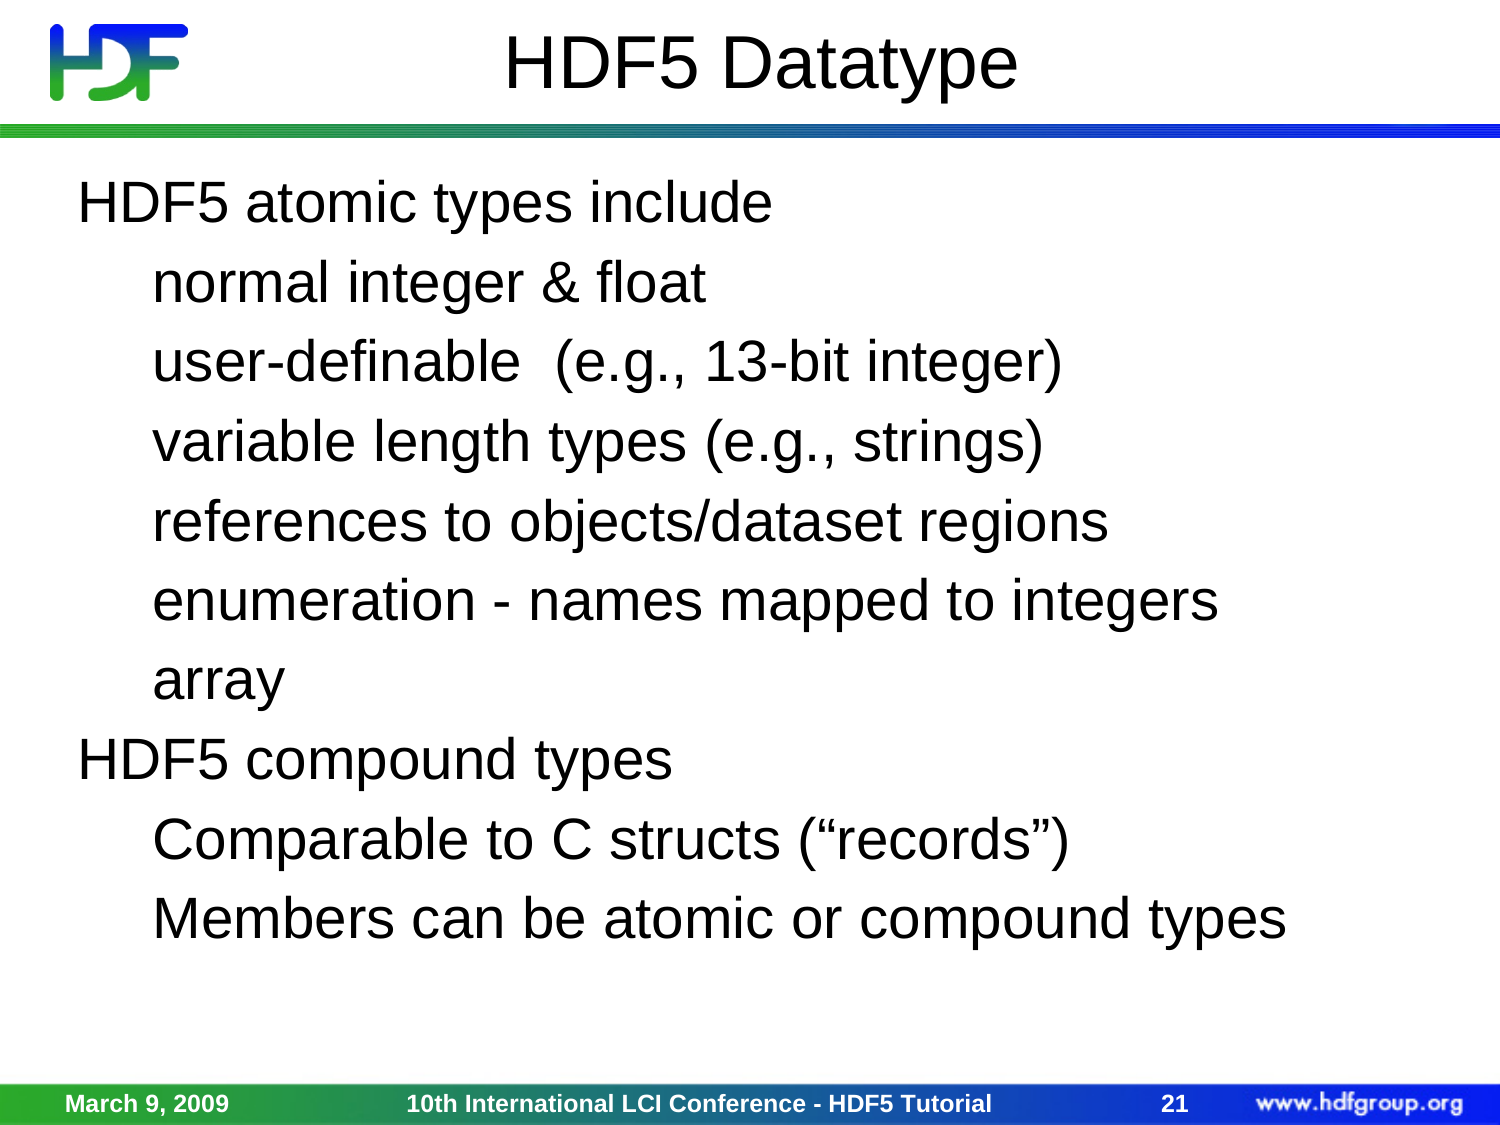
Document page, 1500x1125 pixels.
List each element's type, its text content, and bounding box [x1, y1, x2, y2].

list HDF5 atomic types include normal integer & float user-definable (e.g., 13-bit integer) variable length types (e.g., strings) references to objects/dataset regions enumeration - names mapped to integers array HDF5 compound types Comparable to C structs (“records”) Members can be atomic or compound types [62, 162, 1450, 1063]
text_box <number> [1112, 1087, 1238, 1125]
text_box 10th International LCI Conference - HDF5 Tutorial [374, 1087, 1026, 1125]
title HDF5 Datatype [187, 13, 1338, 113]
text_box March 9, 2009 [49, 1087, 374, 1125]
picture [0, 0, 1500, 1125]
